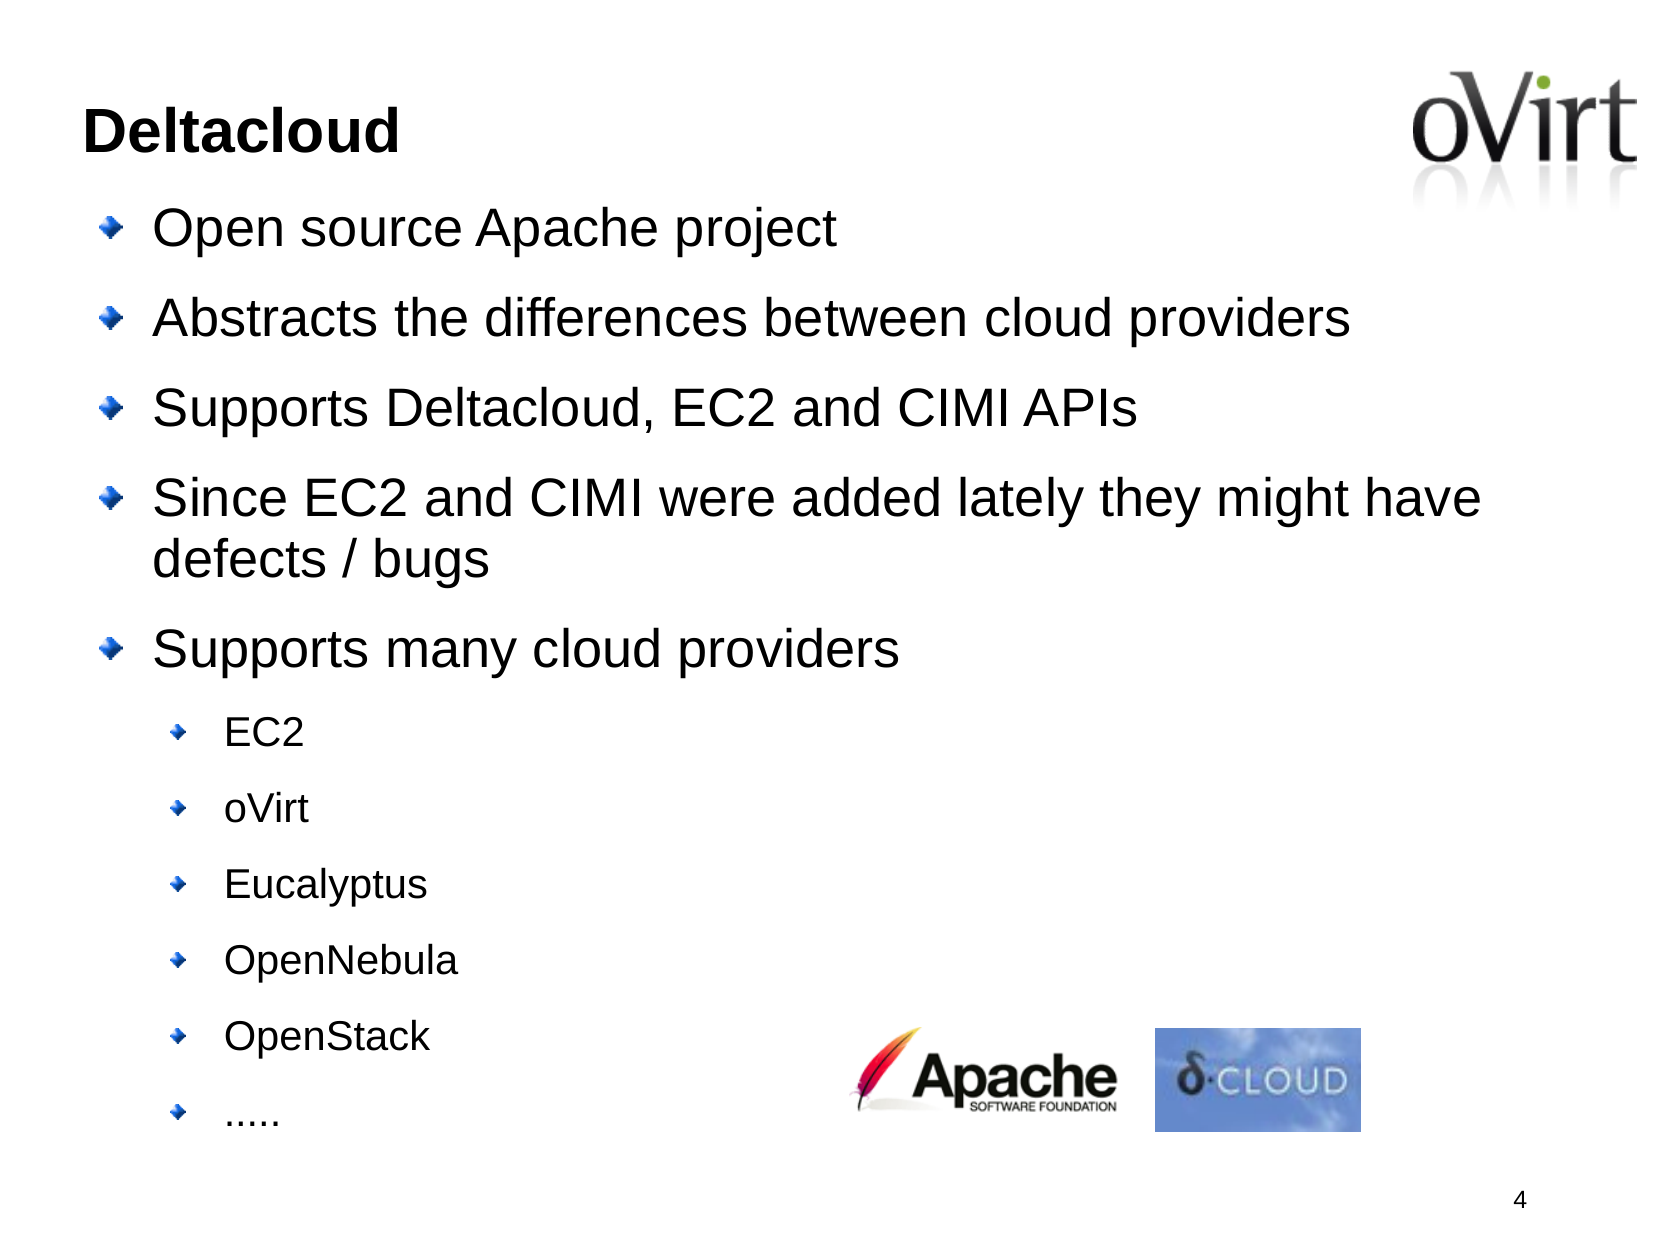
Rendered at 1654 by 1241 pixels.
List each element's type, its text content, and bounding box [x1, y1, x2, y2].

list Open source Apache project Abstracts the differences between cloud providers Supports Deltacloud, EC2 and CIMI APIs Since EC2 and CIMI were added lately they might have defects / bugs Supports many cloud providers EC2 oVirt Eucalyptus OpenNebula OpenStack ..... [82, 197, 1571, 1135]
picture [1413, 63, 1637, 212]
picture [848, 1027, 1119, 1132]
picture [1155, 1028, 1361, 1132]
title Deltacloud [82, 37, 1303, 197]
